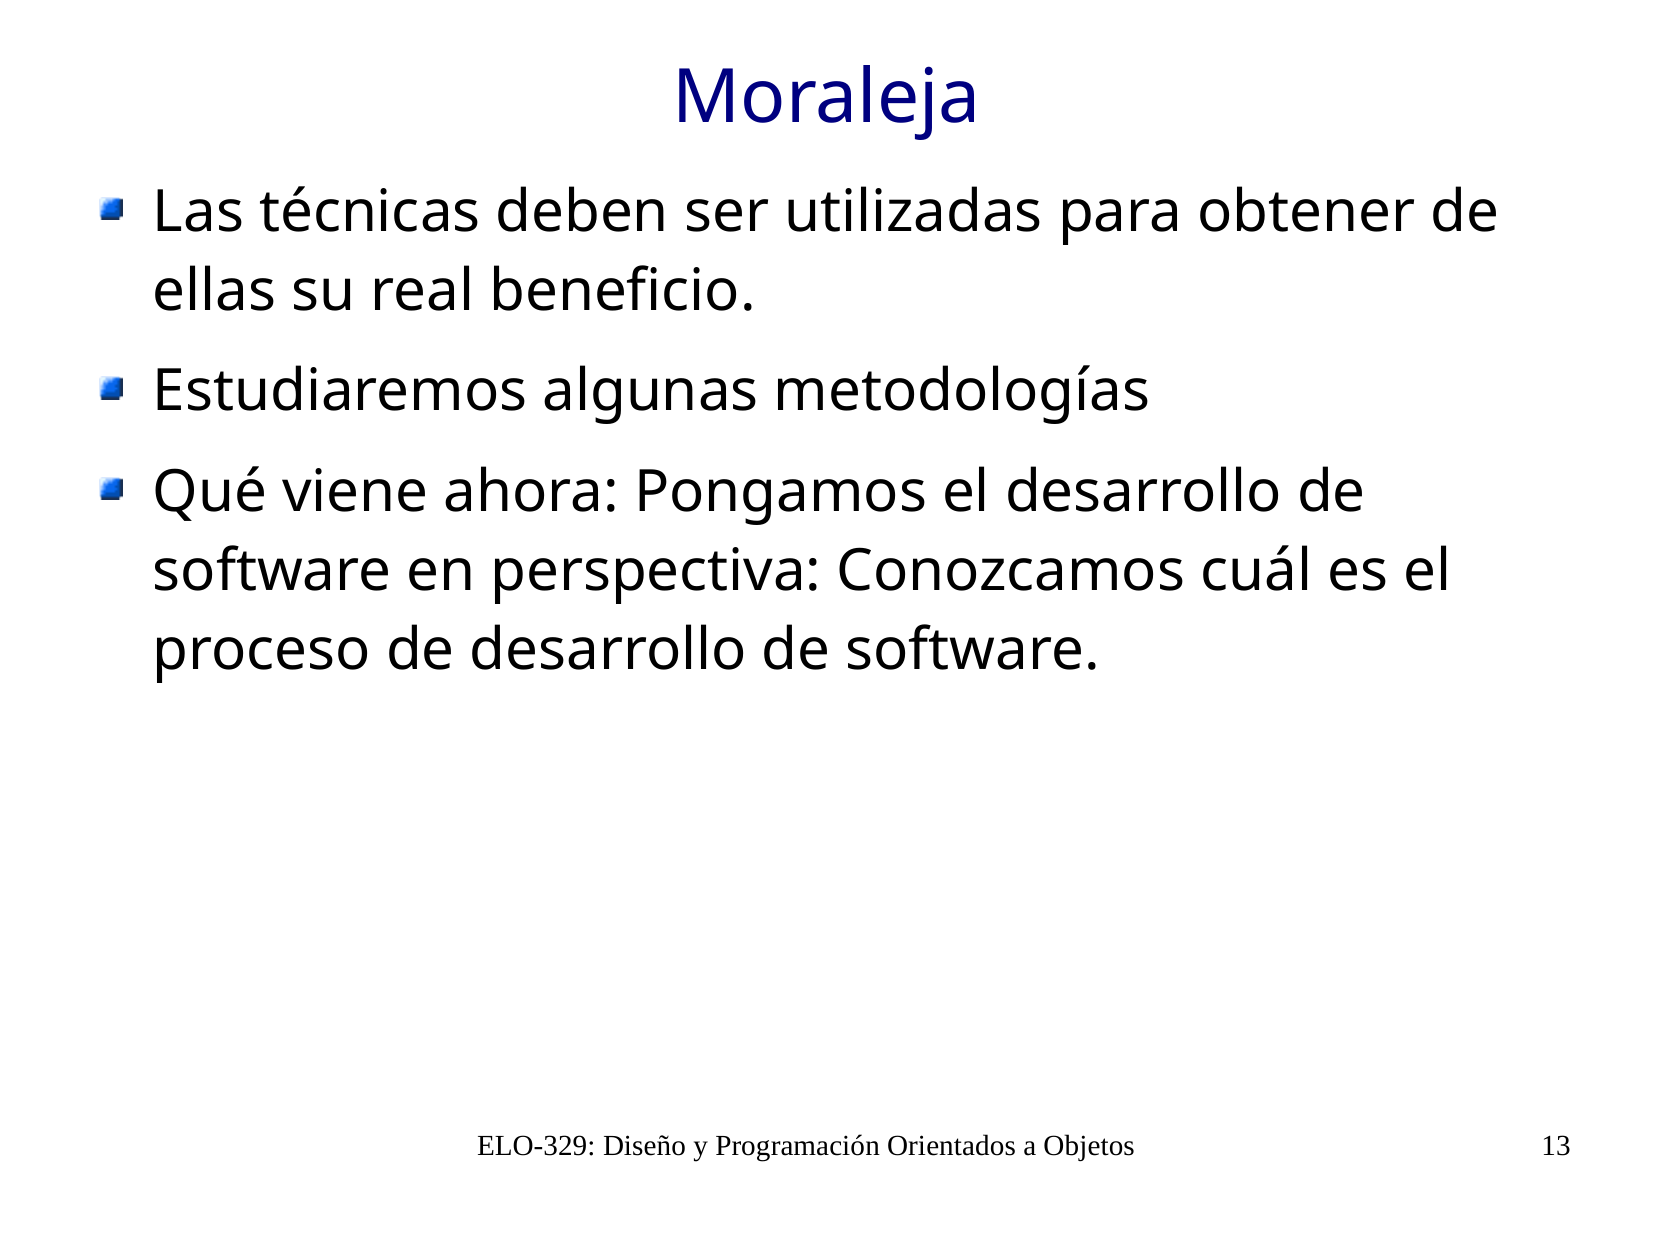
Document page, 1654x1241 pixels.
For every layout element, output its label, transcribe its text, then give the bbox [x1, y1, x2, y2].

title Moraleja [82, 50, 1571, 137]
list Las técnicas deben ser utilizadas para obtener de ellas su real beneficio. Estudiaremos algunas metodologías Qué viene ahora: Pongamos el desarrollo de software en perspectiva: Conozcamos cuál es el proceso de desarrollo de software. [81, 169, 1571, 988]
